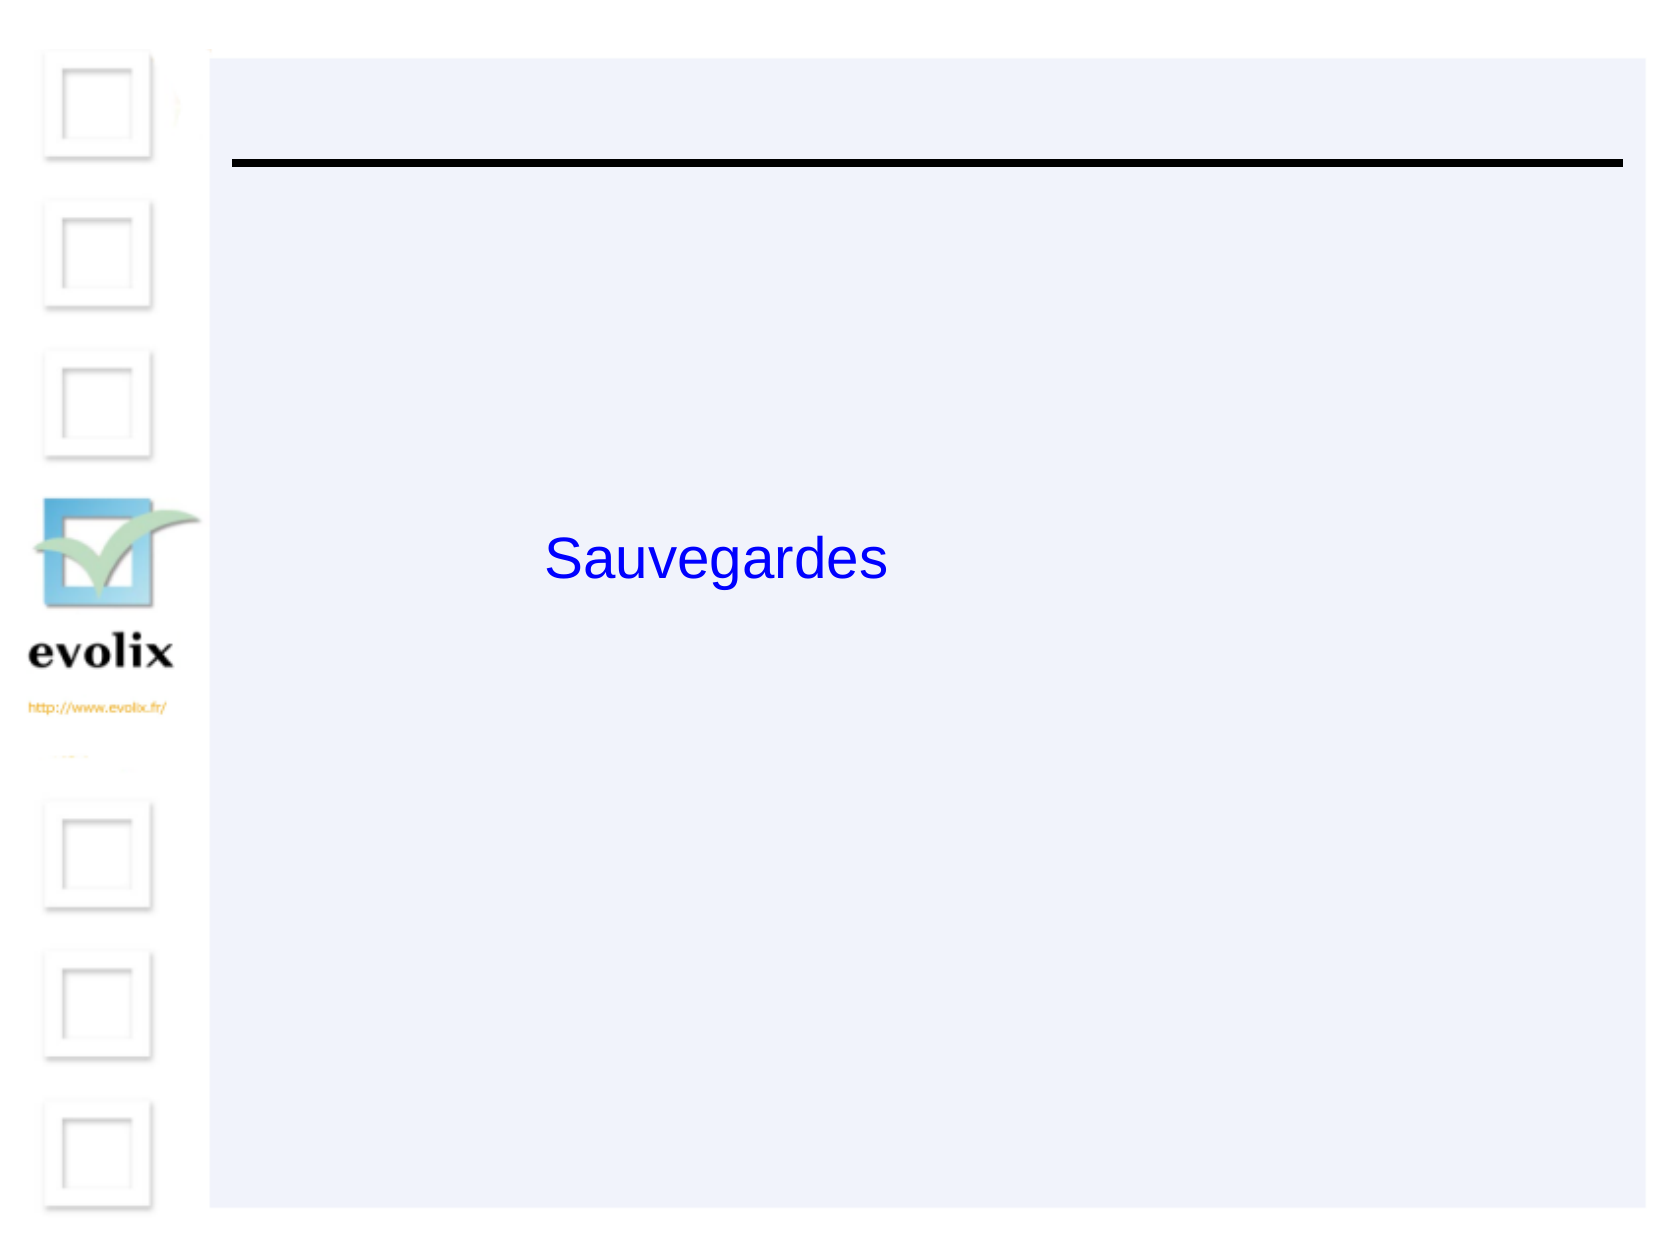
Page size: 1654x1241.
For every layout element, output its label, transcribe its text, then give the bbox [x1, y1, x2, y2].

text_box Sauvegardes [529, 518, 904, 599]
picture [0, 49, 1654, 1218]
